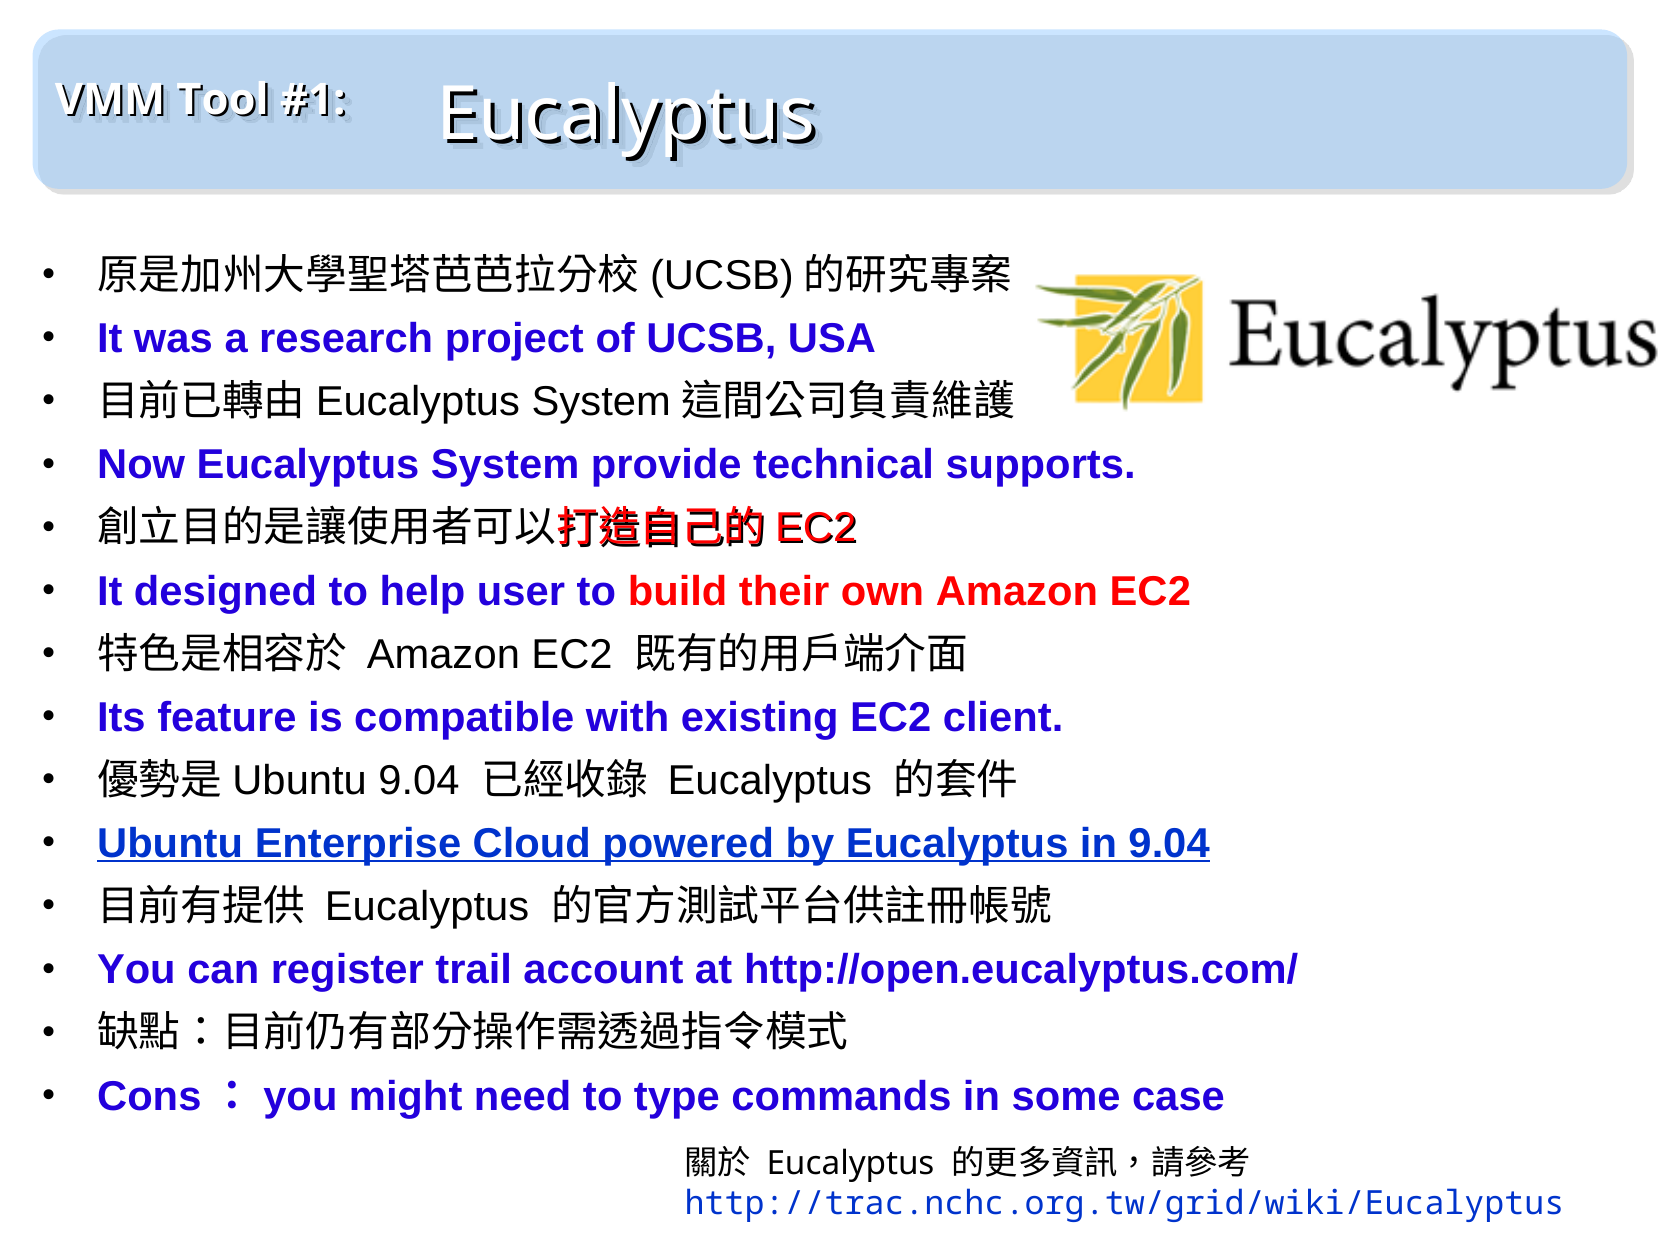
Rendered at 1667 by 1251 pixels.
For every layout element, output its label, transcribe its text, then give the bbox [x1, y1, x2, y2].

text_box VMM Tool #1: Eucalyptus [32, 29, 1628, 189]
picture [1607, 273, 1660, 414]
text_box 關於 Eucalyptus 的更多資訊，請參考 http://trac.nchc.org.tw/grid/wiki/Eucalyptus [664, 1127, 1642, 1235]
text_box 原是加州大學聖塔芭芭拉分校(UCSB)的研究專案 It was a research project of UCSB, USA 目前已轉由Eucalyptus System這間公司負責維護 Now Eucalyptus System provide technical supports. 創立目的是讓使用者可以打造自己的EC2 It designed to help user to build their own Amazon EC2 特色是相容於 Amazon EC2 既有的用戶端介面 Its feature is compatible with existing EC2 client. 優勢是Ubuntu 9.04 已經收錄 Eucalyptus 的套件 Ubuntu Enterprise Cloud powered by Eucalyptus in 9.04 目前有提供 Eucalyptus 的官方測試平台供註冊帳號 You can register trail account at http://open.eucalyptus.com/ 缺點：目前仍有部分操作需透過指令模式 Cons：you might need to type commands in some case [41, 248, 1607, 1071]
